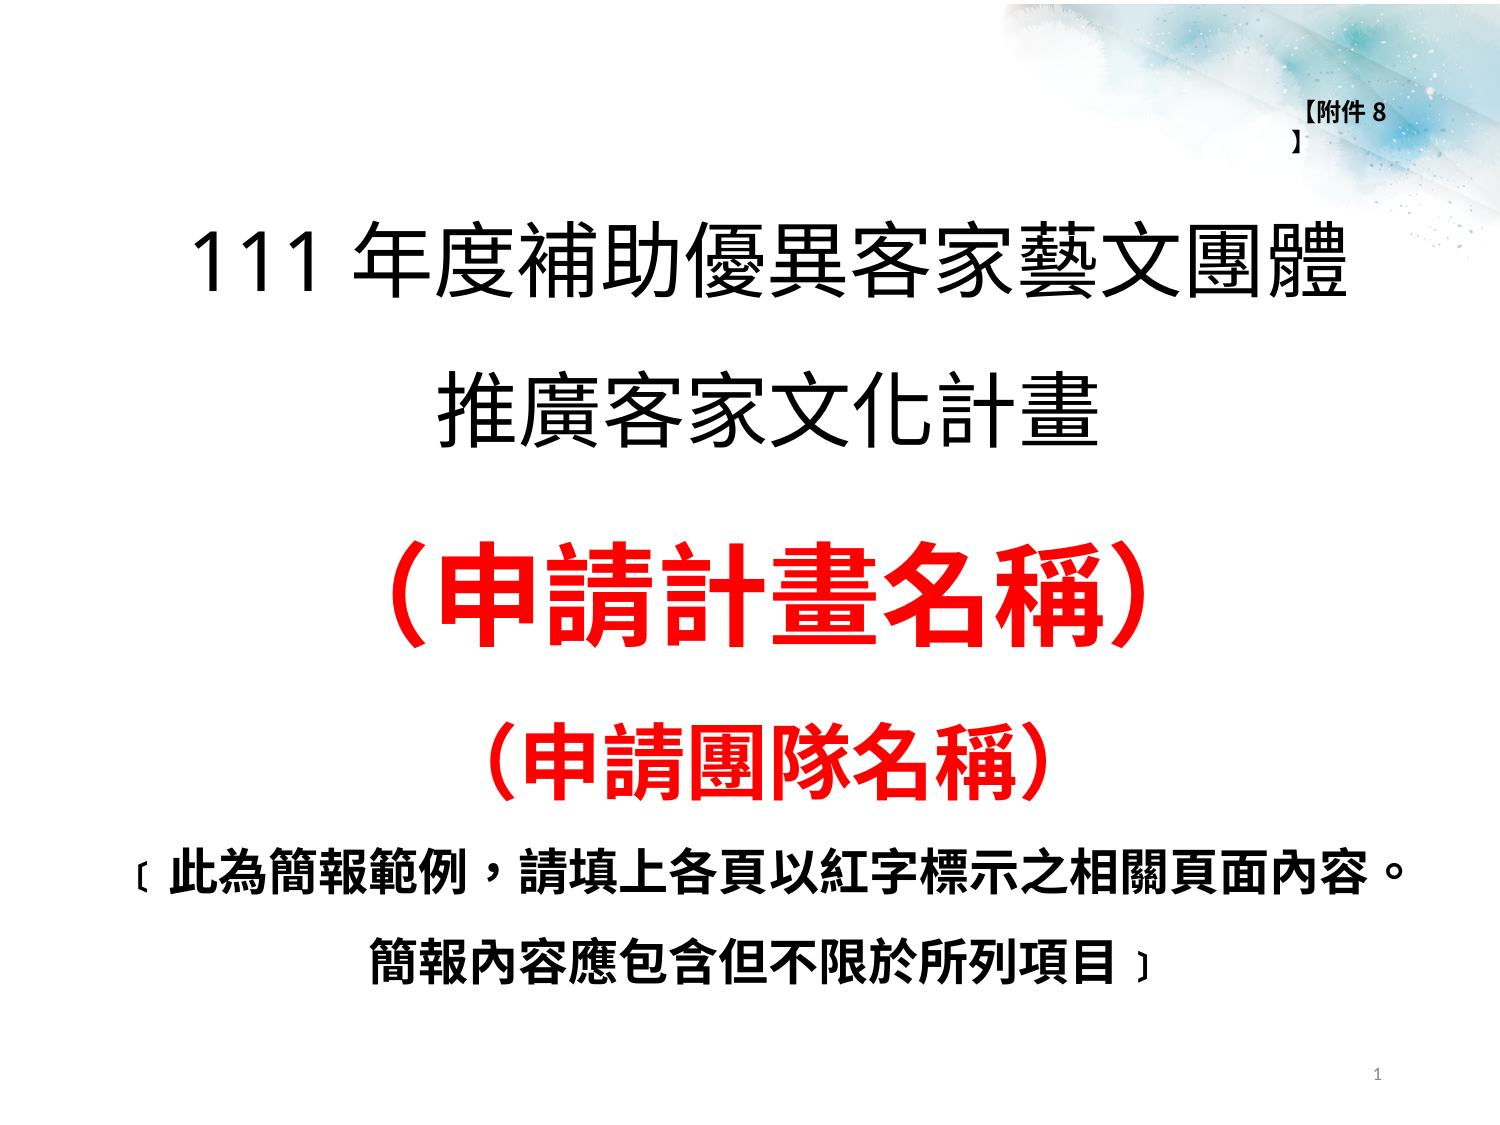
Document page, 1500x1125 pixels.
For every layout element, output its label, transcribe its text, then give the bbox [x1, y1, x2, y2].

text_box 【附件8】 [1276, 88, 1432, 145]
title 111年度補助優異客家藝文團體 推廣客家文化計畫 （申請計畫名稱） （申請團隊名稱） ﹝此為簡報範例，請填上各頁以紅字標示之相關頁面內容。簡報內容應包含但不限於所列項目﹞ [81, 108, 1457, 998]
text_box <編號> [1059, 1042, 1397, 1103]
picture [960, 4, 1500, 280]
